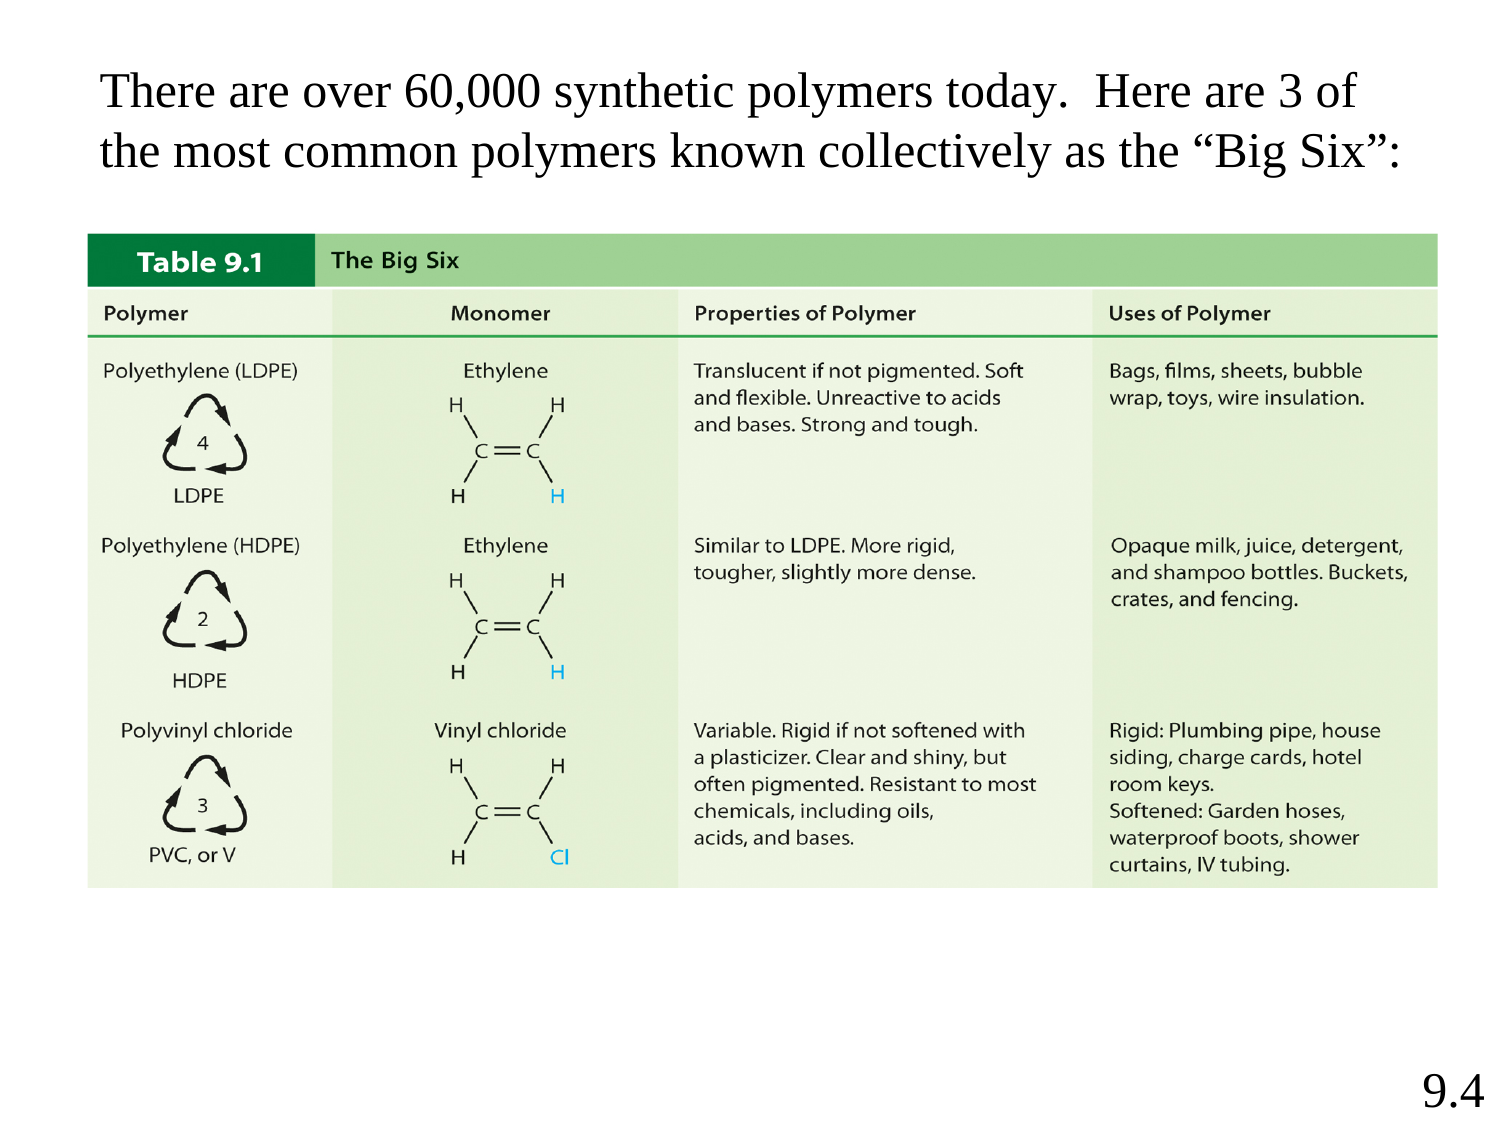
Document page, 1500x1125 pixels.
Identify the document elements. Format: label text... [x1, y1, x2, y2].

picture [87, 224, 1438, 888]
text_box There are over 60,000 synthetic polymers today. Here are 3 of the most common polymers known collectively as the “Big Six”: [84, 49, 1426, 186]
text_box 9.4 [1407, 1049, 1500, 1125]
